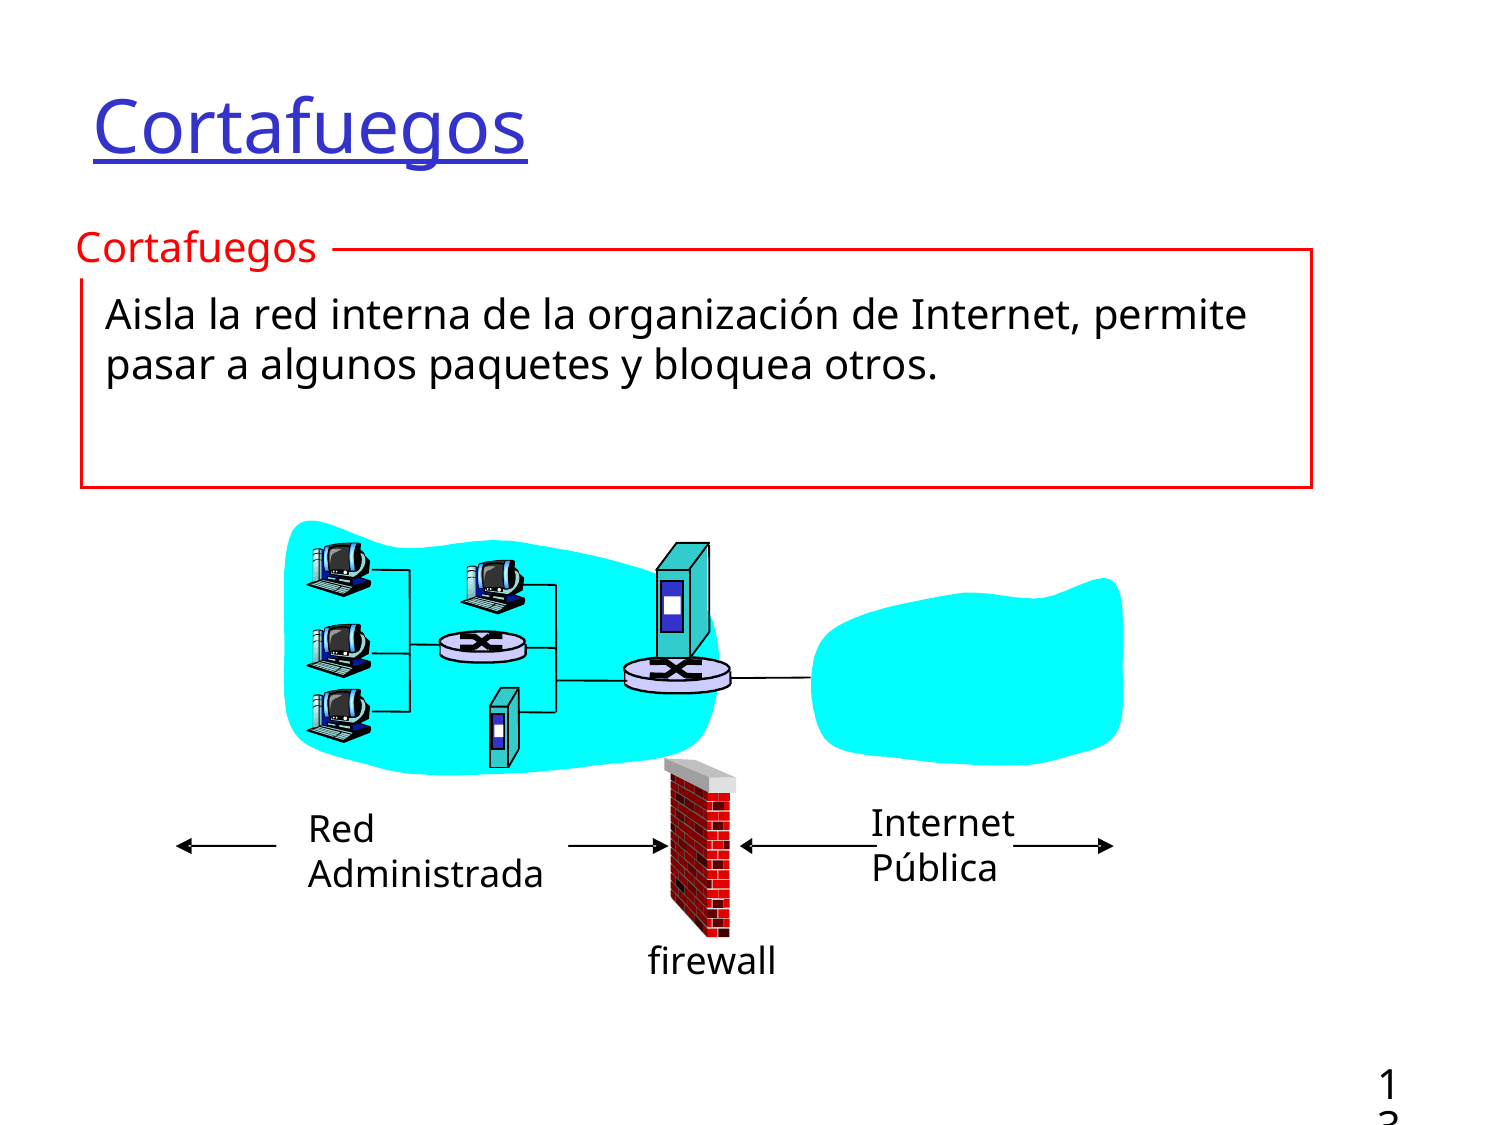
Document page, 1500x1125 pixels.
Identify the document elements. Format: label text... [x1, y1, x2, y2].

title Cortafuegos [77, 29, 1353, 218]
text_box [658, 571, 689, 657]
text_box [509, 695, 518, 762]
text_box [669, 673, 684, 679]
text_box [811, 578, 1124, 766]
text_box [568, 838, 669, 854]
text_box [491, 708, 507, 767]
text_box [493, 715, 504, 748]
text_box [656, 659, 689, 664]
text_box Aisla la red interna de la organización de Internet, permite pasar a algunos paquetes y bloquea otros. [91, 280, 1309, 396]
text_box [488, 635, 523, 649]
text_box [283, 520, 737, 929]
text_box [626, 660, 670, 677]
text_box [442, 635, 475, 648]
text_box [81, 249, 1312, 488]
text_box [1040, 800, 1114, 889]
text_box firewall [632, 929, 792, 990]
text_box [593, 940, 831, 995]
text_box [176, 838, 277, 854]
text_box [683, 660, 728, 677]
text_box [625, 672, 730, 692]
text_box [691, 548, 708, 653]
text_box [493, 689, 516, 705]
text_box [477, 633, 487, 637]
text_box [694, 617, 720, 660]
text_box [440, 645, 525, 661]
text_box [740, 800, 856, 889]
text_box Red Administrada [293, 797, 560, 903]
text_box [659, 544, 706, 569]
text_box Internet Pública [856, 791, 1040, 897]
text_box Cortafuegos [60, 212, 333, 279]
